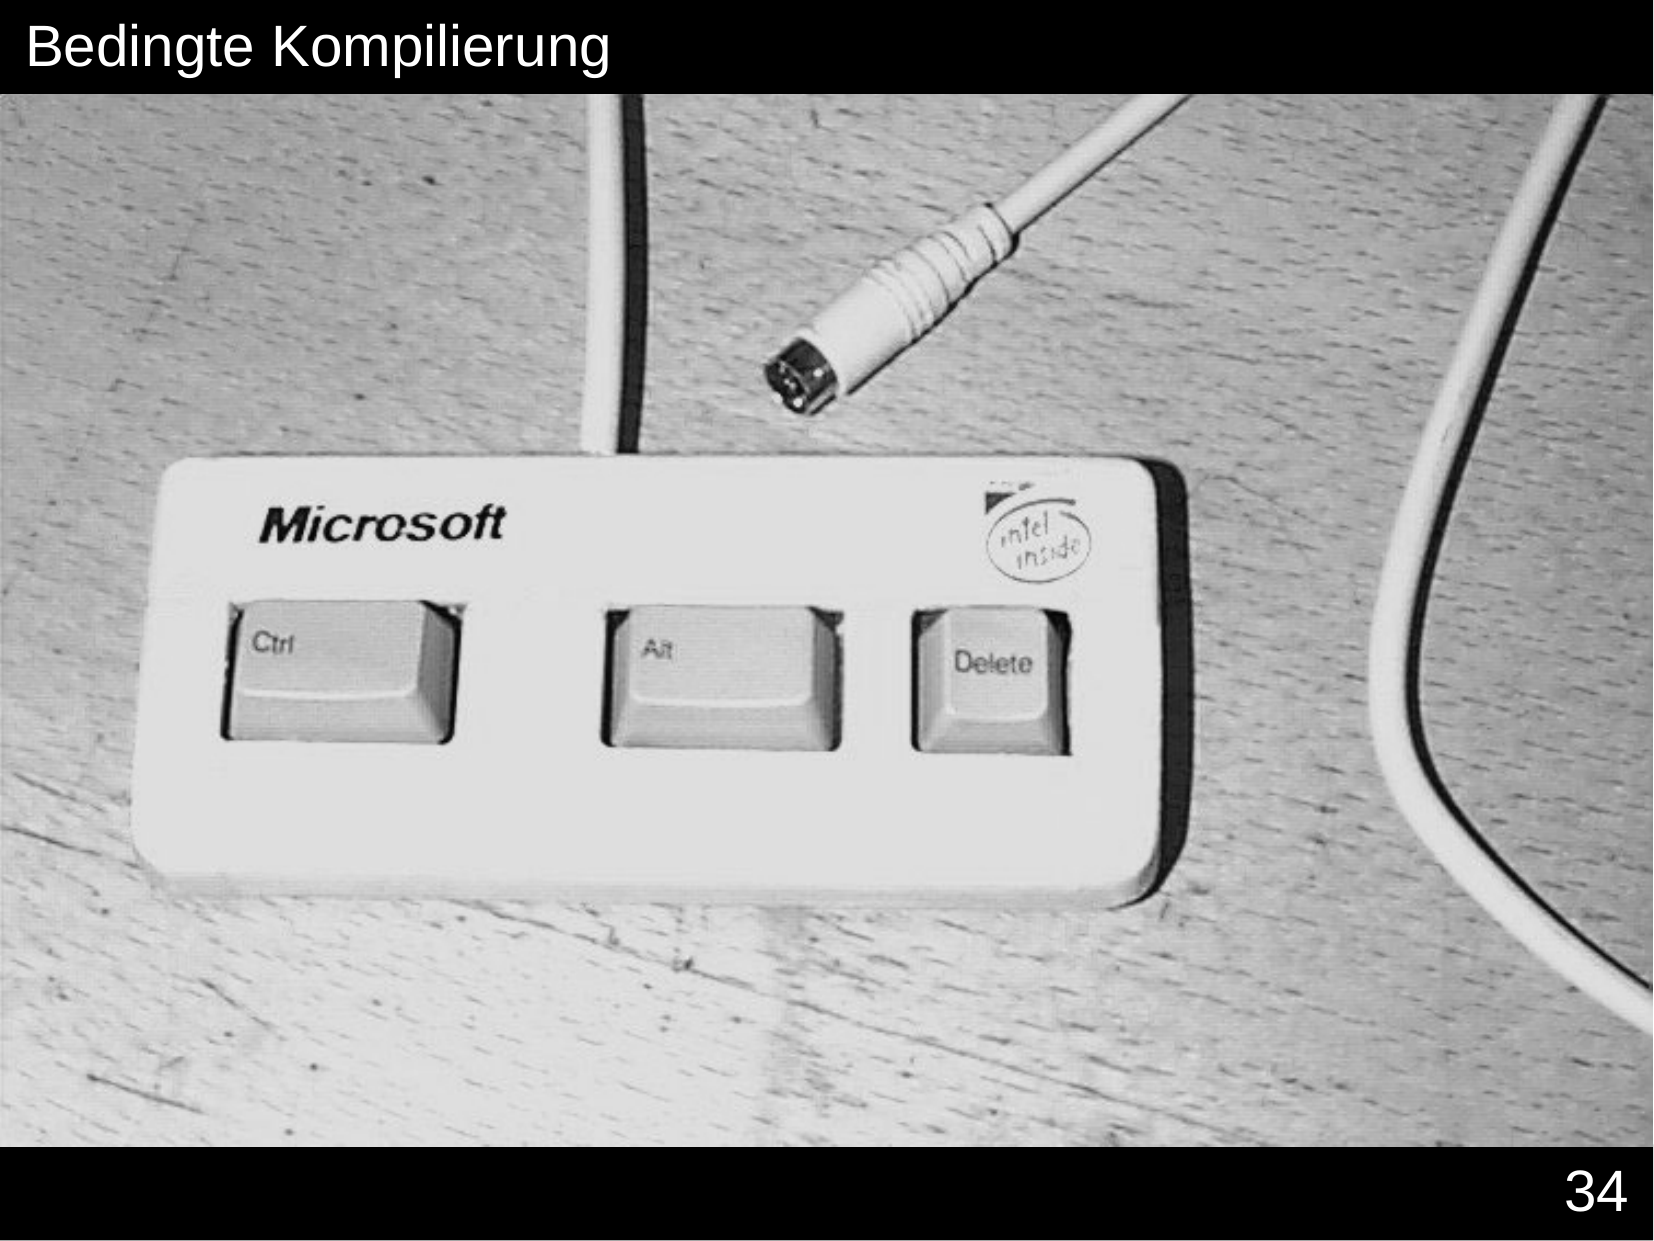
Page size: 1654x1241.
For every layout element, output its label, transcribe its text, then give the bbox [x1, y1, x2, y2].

text_box Bedingte Kompilierung [10, 6, 767, 94]
picture [0, 94, 1653, 1147]
